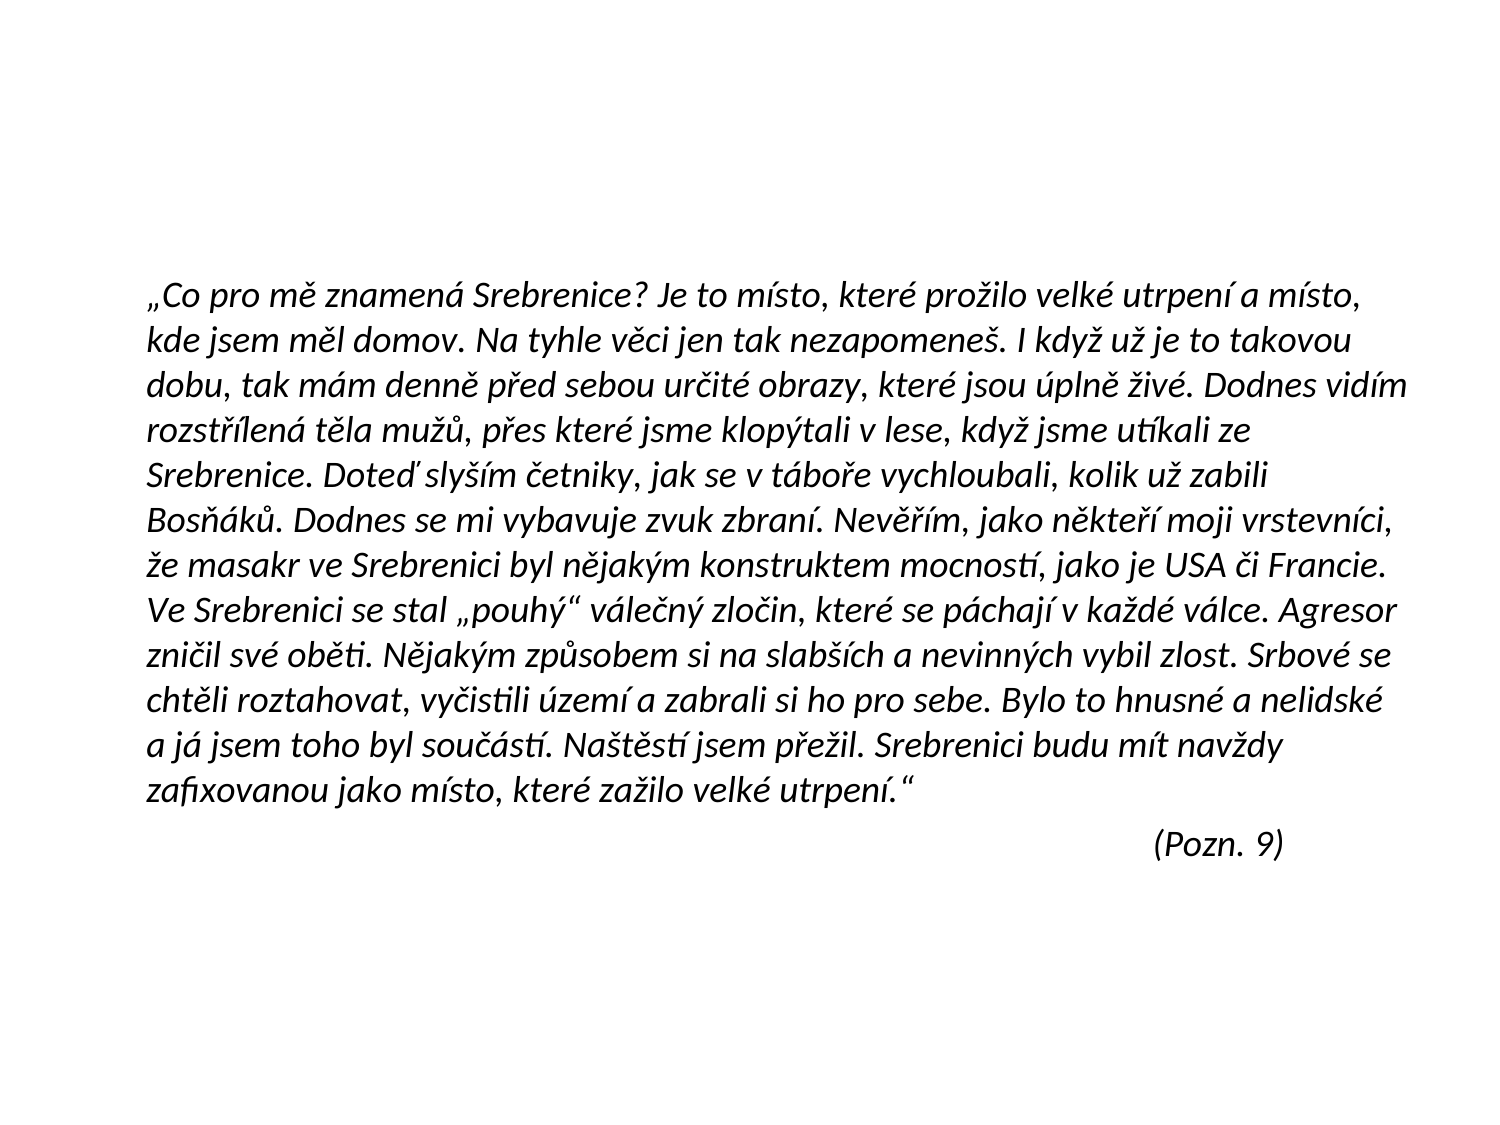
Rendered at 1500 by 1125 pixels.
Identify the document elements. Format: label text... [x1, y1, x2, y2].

list „Co pro mě znamená Srebrenice? Je to místo, které prožilo velké utrpení a místo, kde jsem měl domov. Na tyhle věci jen tak nezapomeneš. I když už je to takovou dobu, tak mám denně před sebou určité obrazy, které jsou úplně živé. Dodnes vidím rozstřílená těla mužů, přes které jsme klopýtali v lese, když jsme utíkali ze Srebrenice. Doteď slyším četniky, jak se v táboře vychloubali, kolik už zabili Bosňáků. Dodnes se mi vybavuje zvuk zbraní. Nevěřím, jako někteří moji vrstevníci, že masakr ve Srebrenici byl nějakým konstruktem mocností, jako je USA či Francie. Ve Srebrenici se stal „pouhý“ válečný zločin, které se páchají v každé válce. Agresor zničil své oběti. Nějakým způsobem si na slabších a nevinných vybil zlost. Srbové se chtěli roztahovat, vyčistili území a zabrali si ho pro sebe. Bylo to hnusné a nelidské a já jsem toho byl součástí. Naštěstí jsem přežil. Srebrenici budu mít navždy zafixovanou jako místo, které zažilo velké utrpení.“ (Pozn. 9) [75, 262, 1426, 1006]
